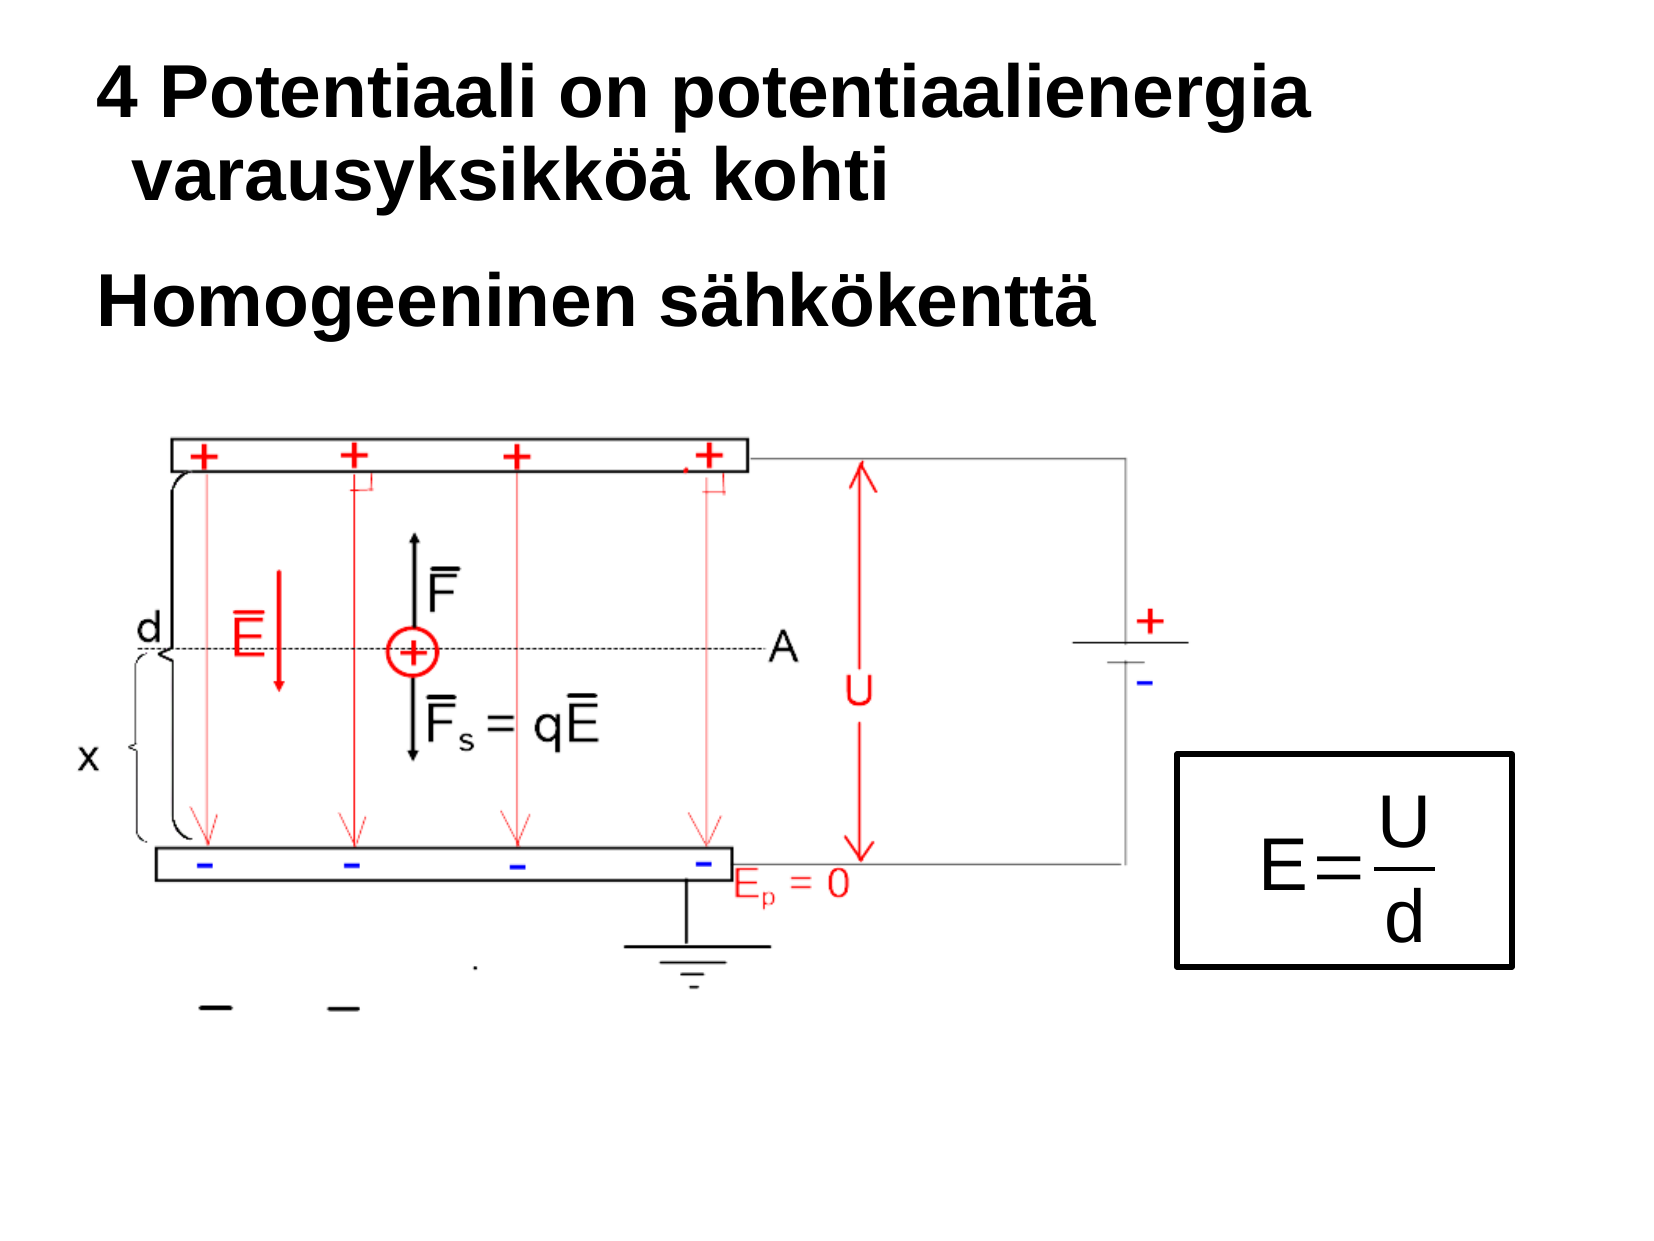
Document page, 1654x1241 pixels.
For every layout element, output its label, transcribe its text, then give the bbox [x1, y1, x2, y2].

text_box 4 Potentiaali on potentiaalienergia varausyksikköä kohti Homogeeninen sähkökenttä [81, 37, 1524, 1229]
picture [30, 377, 1217, 1016]
text_box [1176, 754, 1512, 967]
